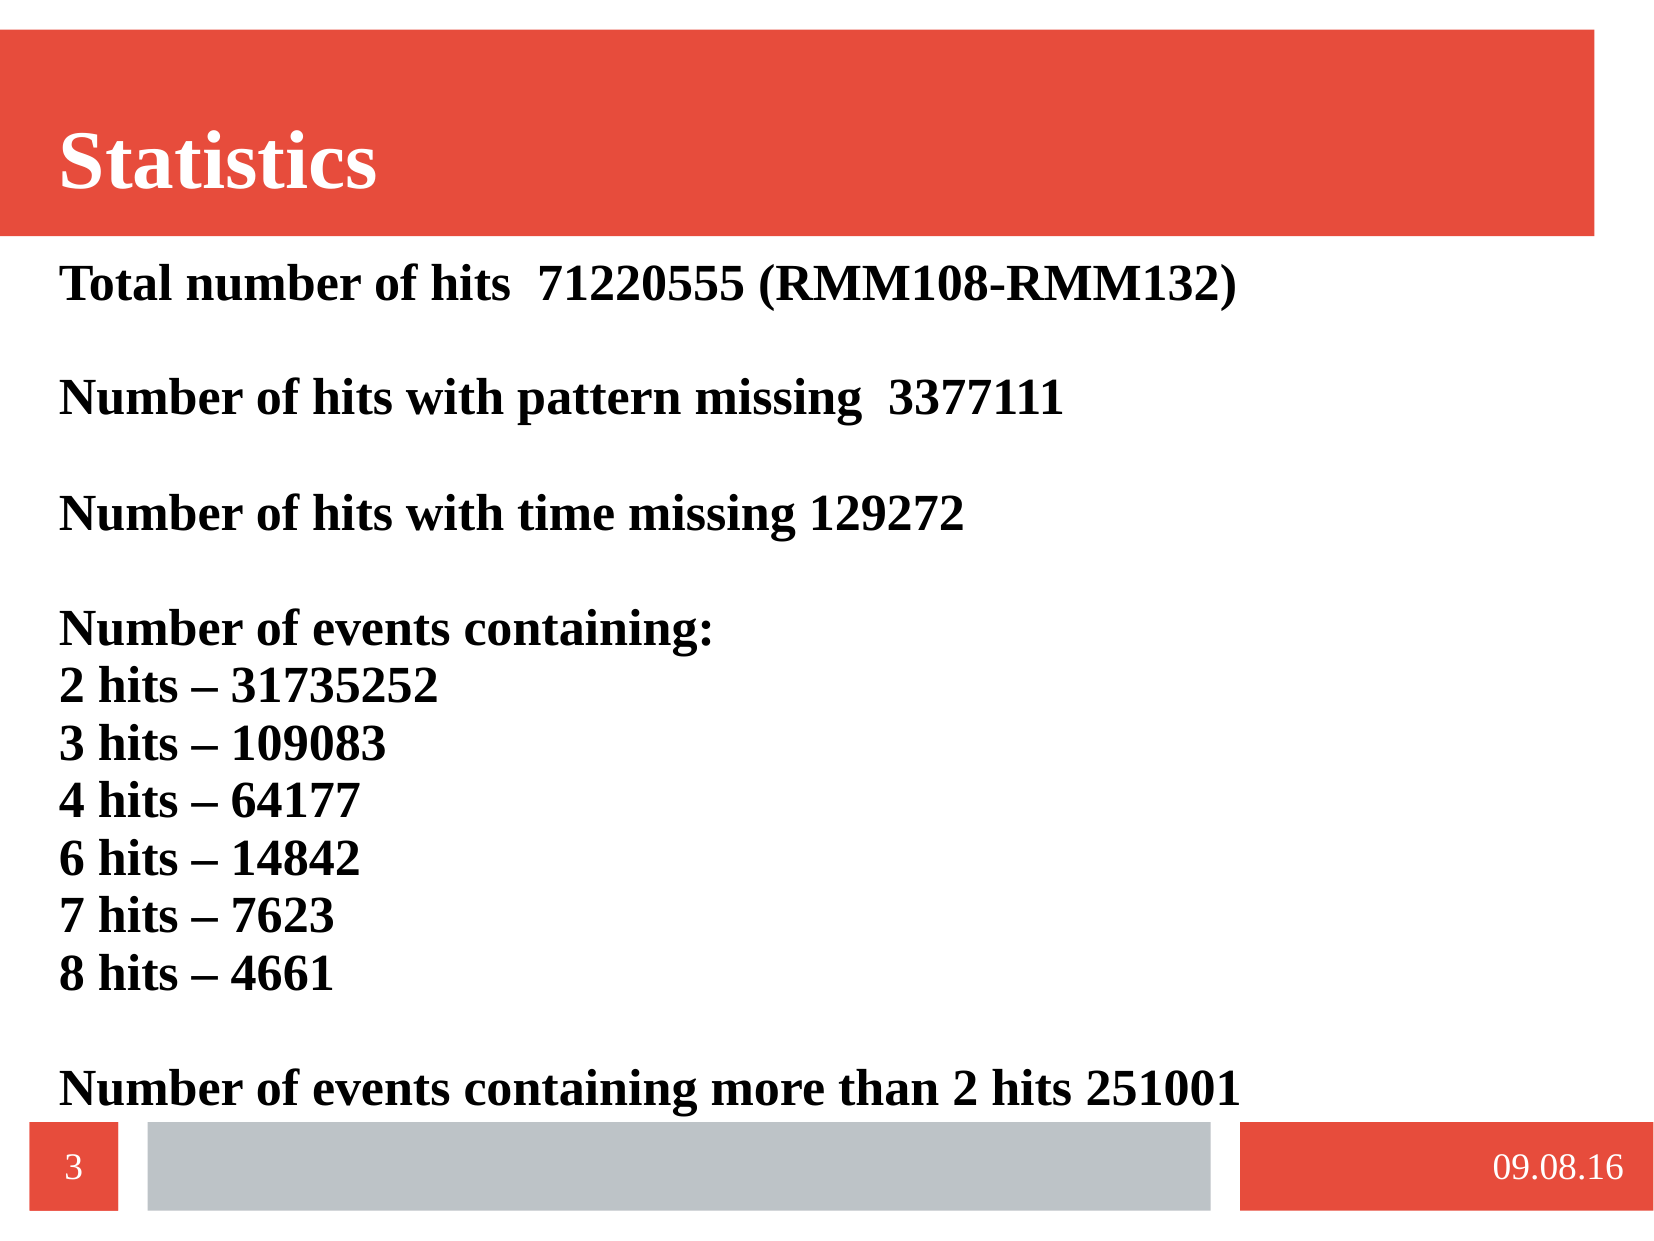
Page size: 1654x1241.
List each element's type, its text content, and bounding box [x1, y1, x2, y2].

subtitle Total number of hits 71220555 (RMM108-RMM132) Number of hits with pattern missing 3377111 Number of hits with time missing 129272 Number of events containing: 2 hits – 31735252 3 hits – 109083 4 hits – 64177 6 hits – 14842 7 hits – 7623 8 hits – 4661 Number of events containing more than 2 hits 251001 [58, 253, 1548, 1016]
title Statistics [59, 59, 1595, 207]
